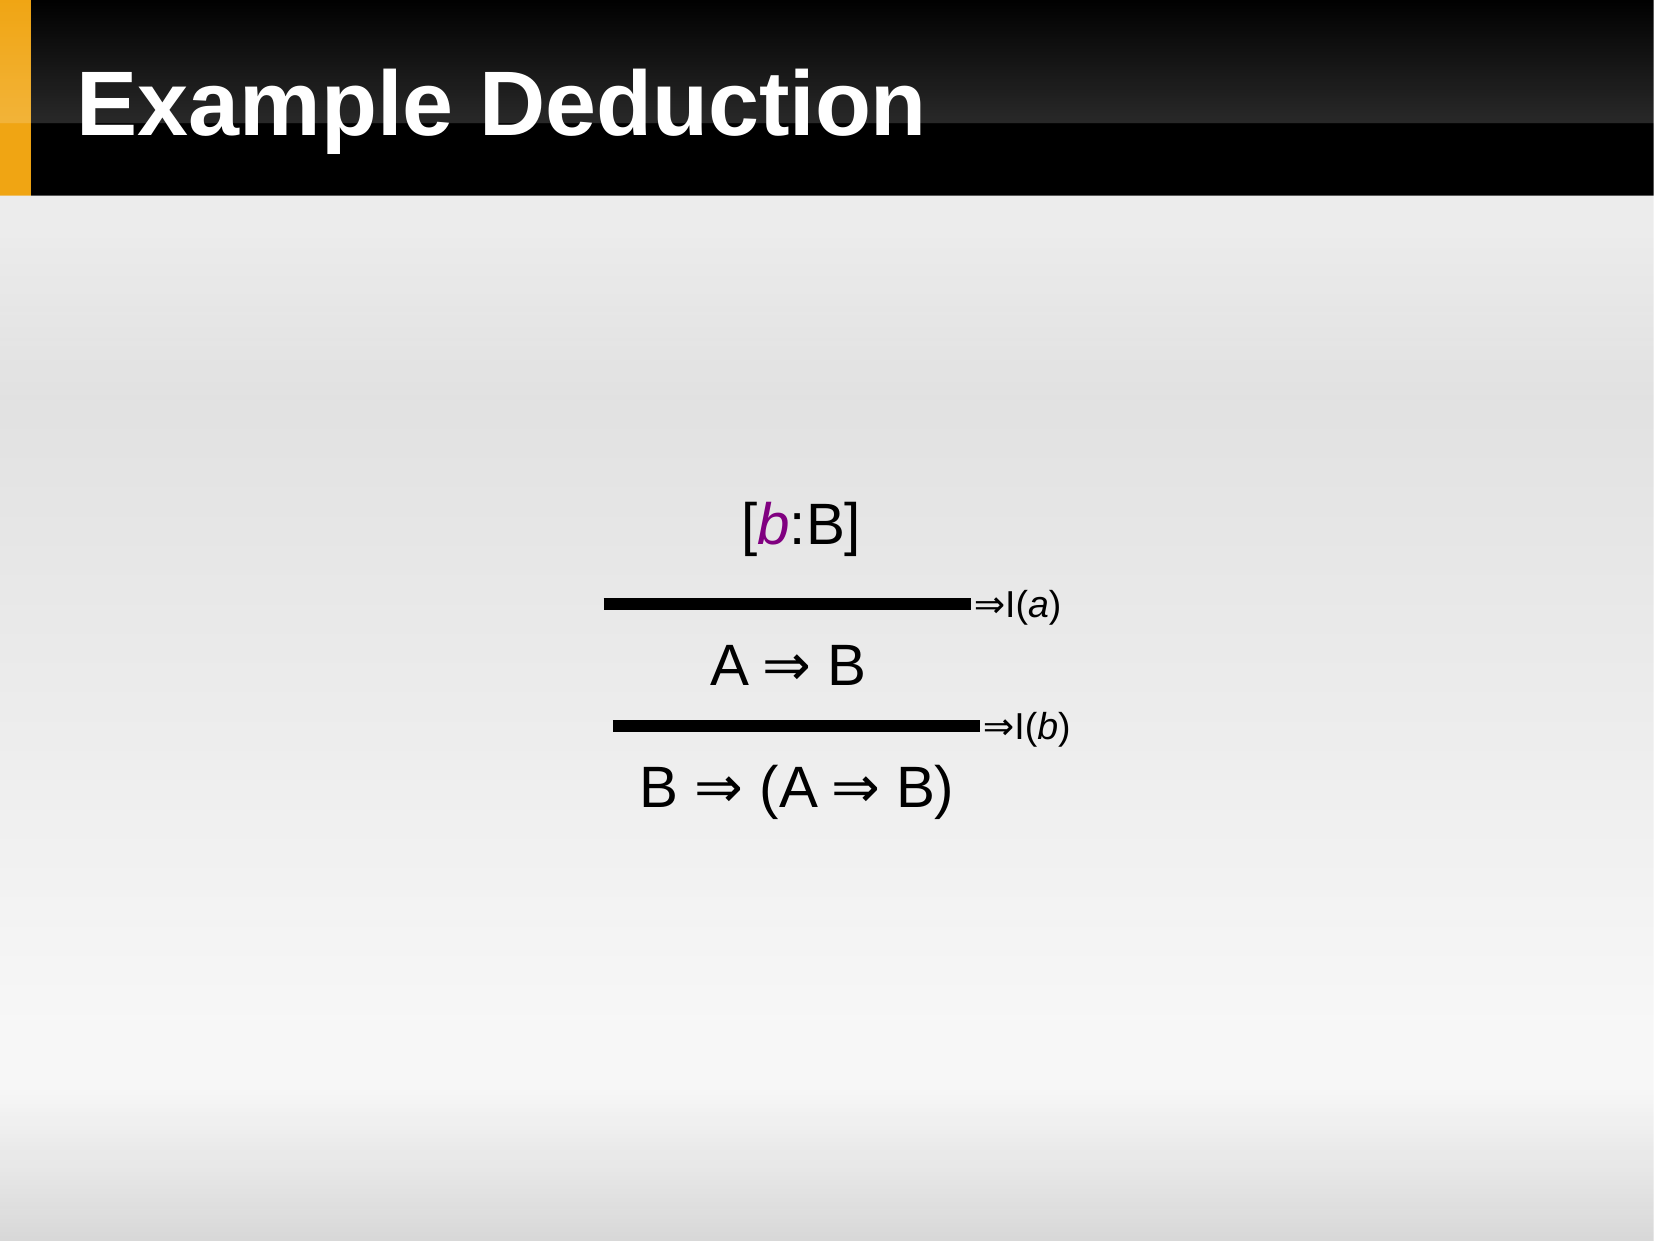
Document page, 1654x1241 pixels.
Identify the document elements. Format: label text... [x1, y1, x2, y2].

text_box A ⇒ B [695, 625, 884, 713]
text_box [b:B] [726, 484, 877, 574]
title Example Deduction [76, 7, 1565, 200]
text_box B ⇒ (A ⇒ B) [625, 747, 973, 835]
text_box ⇒I(a) [958, 576, 1077, 639]
picture [0, 0, 1654, 1241]
text_box ⇒I(b) [968, 698, 1086, 761]
